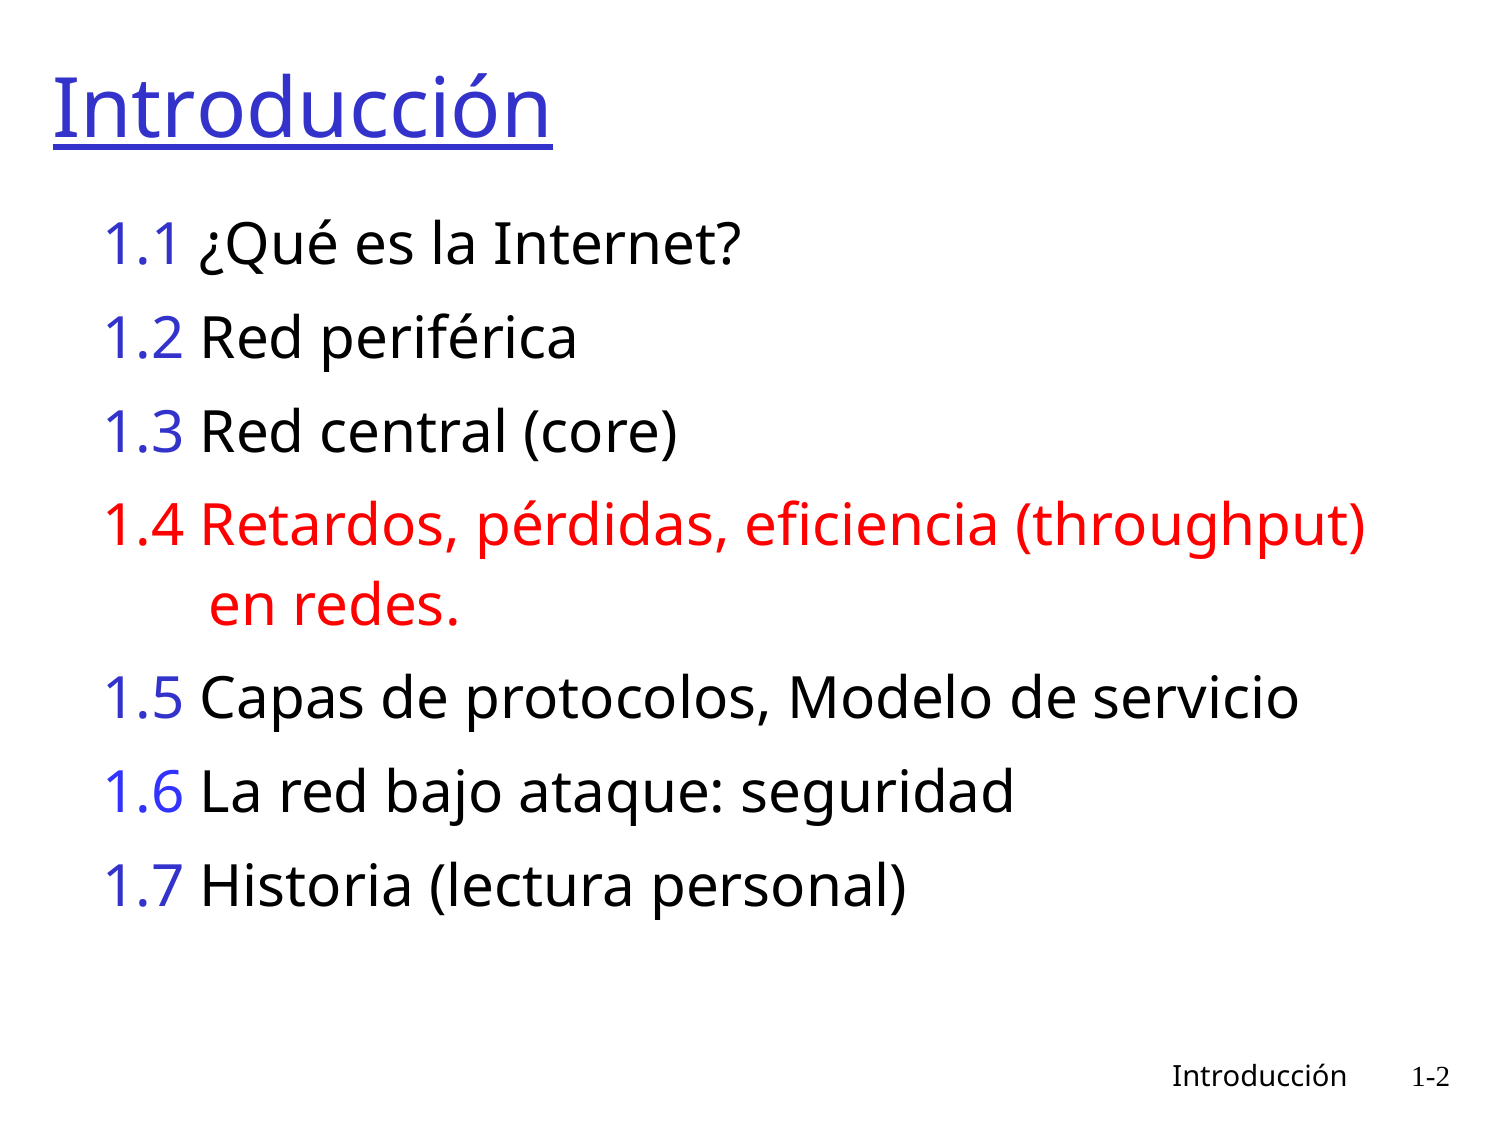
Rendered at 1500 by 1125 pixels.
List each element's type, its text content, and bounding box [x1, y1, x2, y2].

text_box Introducción [887, 1051, 1362, 1125]
text_box 1-<number> [1362, 1050, 1466, 1125]
title Introducción [37, 23, 1463, 188]
list 1.1 ¿Qué es la Internet? 1.2 Red periférica 1.3 Red central (core) 1.4 Retardos, pérdidas, eficiencia (throughput) en redes. 1.5 Capas de protocolos, Modelo de servicio 1.6 La red bajo ataque: seguridad 1.7 Historia (lectura personal) [87, 195, 1463, 1051]
